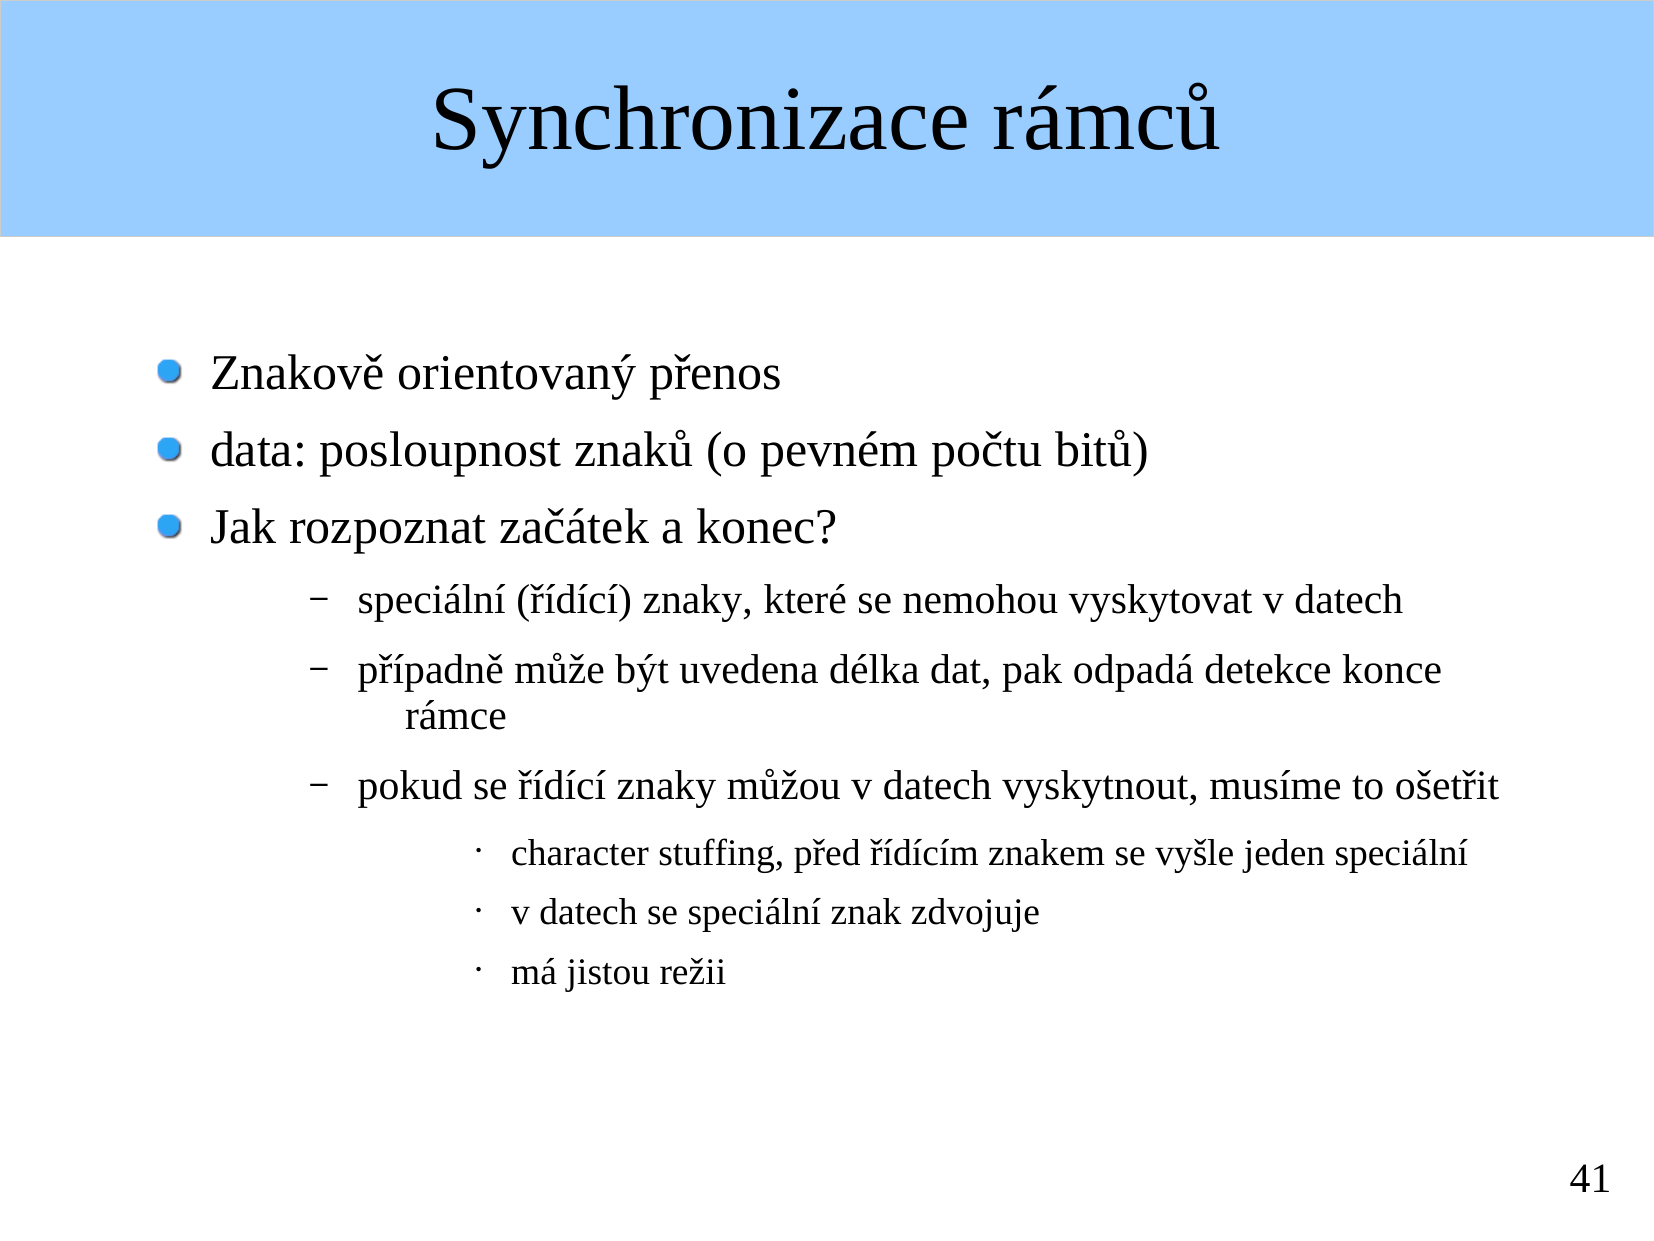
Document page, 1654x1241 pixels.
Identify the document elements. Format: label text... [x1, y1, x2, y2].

list Znakově orientovaný přenos data: posloupnost znaků (o pevném počtu bitů) Jak rozpoznat začátek a konec? speciální (řídící) znaky, které se nemohou vyskytovat v datech případně může být uvedena délka dat, pak odpadá detekce konce rámce pokud se řídící znaky můžou v datech vyskytnout, musíme to ošetřit character stuffing, před řídícím znakem se vyšle jeden speciální v datech se speciální znak zdvojuje má jistou režii [121, 344, 1534, 1157]
title Synchronizace rámců [0, 0, 1654, 237]
